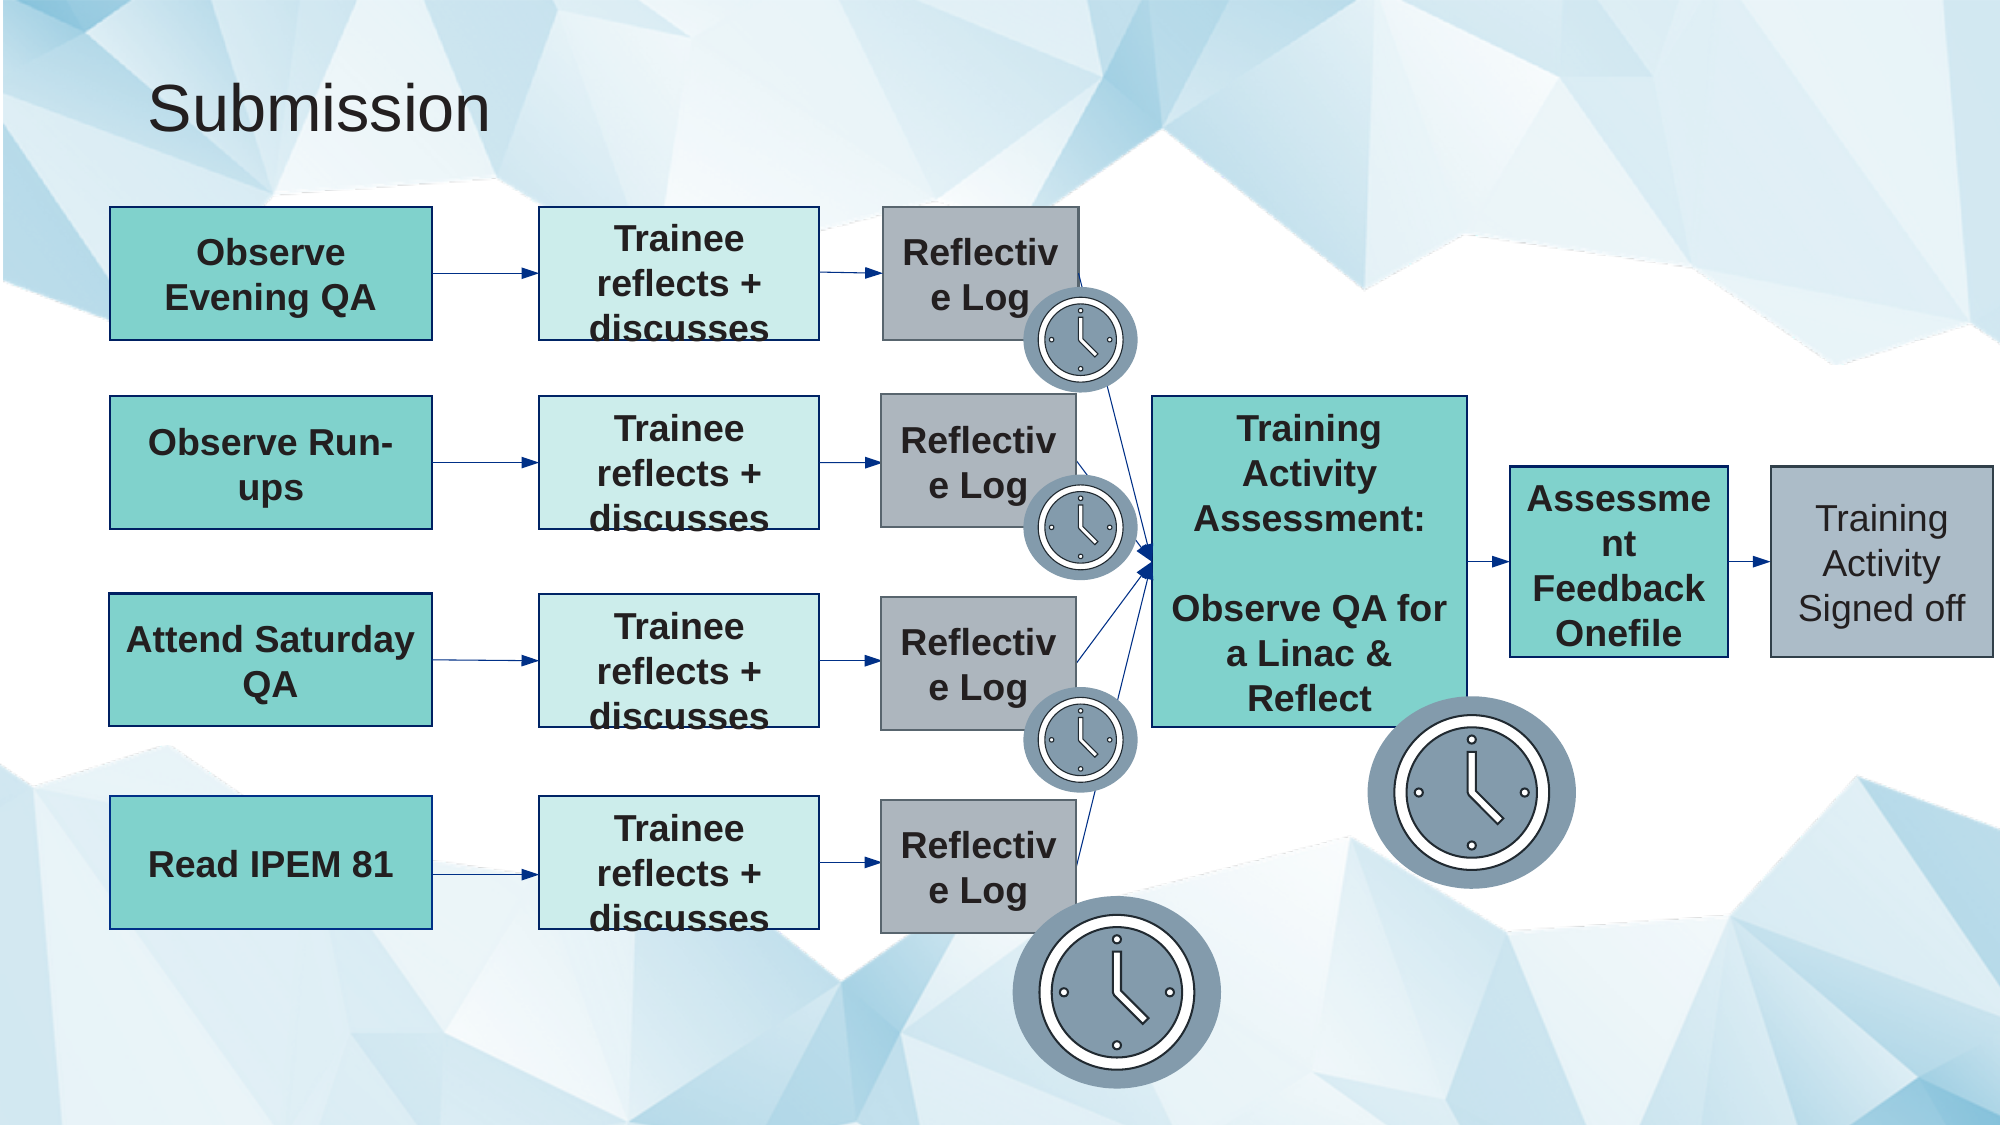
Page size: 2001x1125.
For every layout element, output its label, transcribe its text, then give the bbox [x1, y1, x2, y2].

text_box Reflective Log [881, 800, 1076, 933]
text_box Training Activity Assessment: Observe QA for a Linac & Reflect [1152, 396, 1467, 727]
title Submission [132, 65, 1858, 154]
text_box [1367, 764, 1372, 821]
text_box [1012, 962, 1018, 1023]
text_box Reflective Log [881, 394, 1076, 527]
text_box Reflective Log [883, 207, 1079, 340]
text_box Assessment Feedback Onefile [1510, 466, 1728, 657]
picture [1026, 473, 1135, 582]
text_box Training Activity Signed off [1771, 466, 1993, 657]
text_box Trainee reflects + discusses [539, 207, 819, 340]
text_box Trainee reflects + discusses [539, 796, 819, 929]
text_box Observe Run-ups [110, 396, 432, 529]
text_box Attend Saturday QA [109, 594, 432, 726]
text_box Trainee reflects + discusses [539, 594, 819, 727]
text_box Reflective Log [881, 597, 1076, 730]
picture [0, 685, 2000, 1125]
text_box Observe Evening QA [110, 207, 432, 340]
text_box [1216, 962, 1222, 1022]
picture [2, 0, 2000, 394]
text_box Trainee reflects + discusses [539, 396, 819, 529]
text_box Read IPEM 81 [110, 796, 432, 929]
text_box [1571, 763, 1576, 822]
